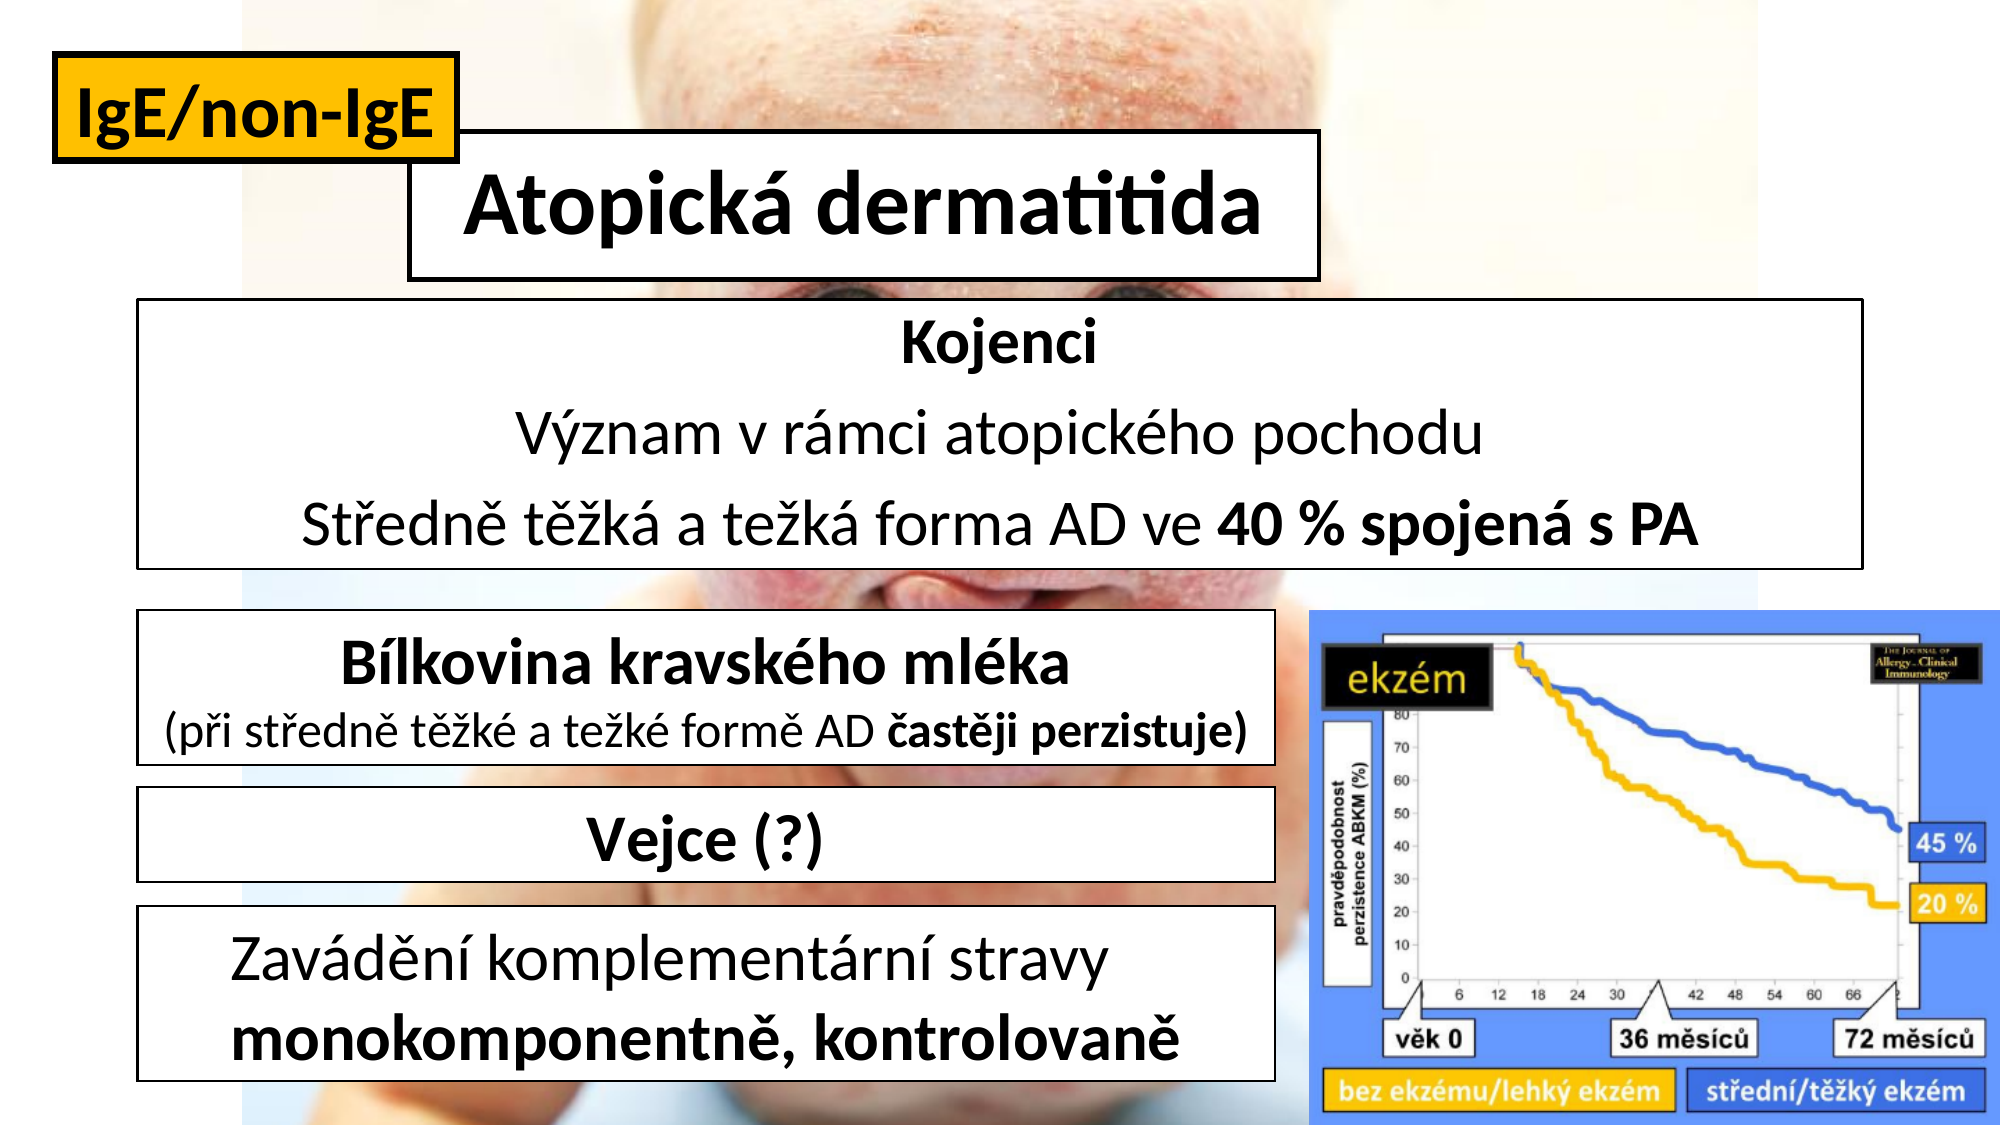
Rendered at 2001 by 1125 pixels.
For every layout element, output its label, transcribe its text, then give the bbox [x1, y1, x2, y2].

list Kojenci Význam v rámci atopického pochodu Středně těžká a težká forma AD ve 40 % spojená s PA [137, 299, 1863, 569]
text_box Vejce (?) [137, 787, 1275, 882]
picture [242, 570, 2000, 1125]
text_box IgE/non-IgE [55, 54, 457, 161]
picture [242, 0, 1758, 298]
text_box Zavádění komplementární stravy monokomponentně, kontrolovaně [137, 906, 1275, 1081]
text_box Atopická dermatitida [409, 131, 1319, 280]
text_box Bílkovina kravského mléka (při středně těžké a težké formě AD častěji perzistuje) [137, 610, 1275, 765]
